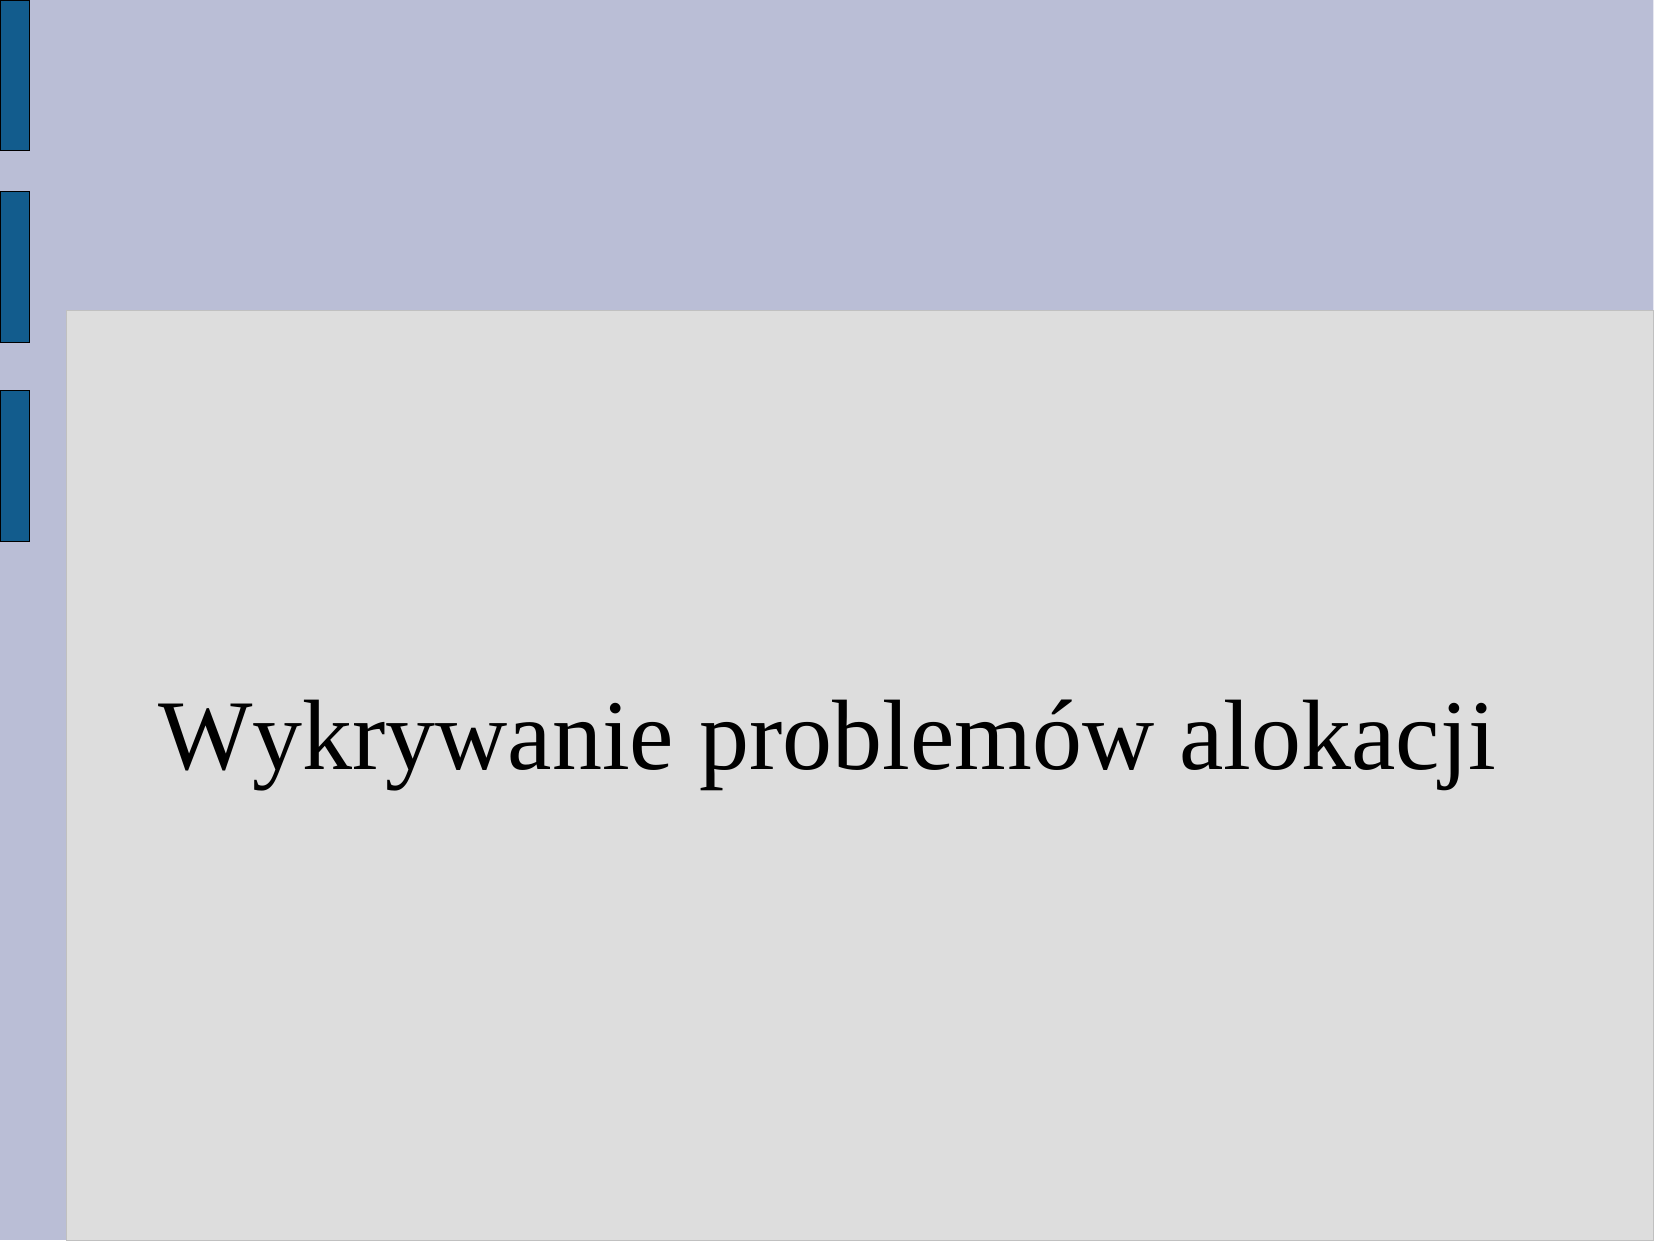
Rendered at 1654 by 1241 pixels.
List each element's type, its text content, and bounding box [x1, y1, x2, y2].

subtitle Wykrywanie problemów alokacji [121, 344, 1534, 1127]
